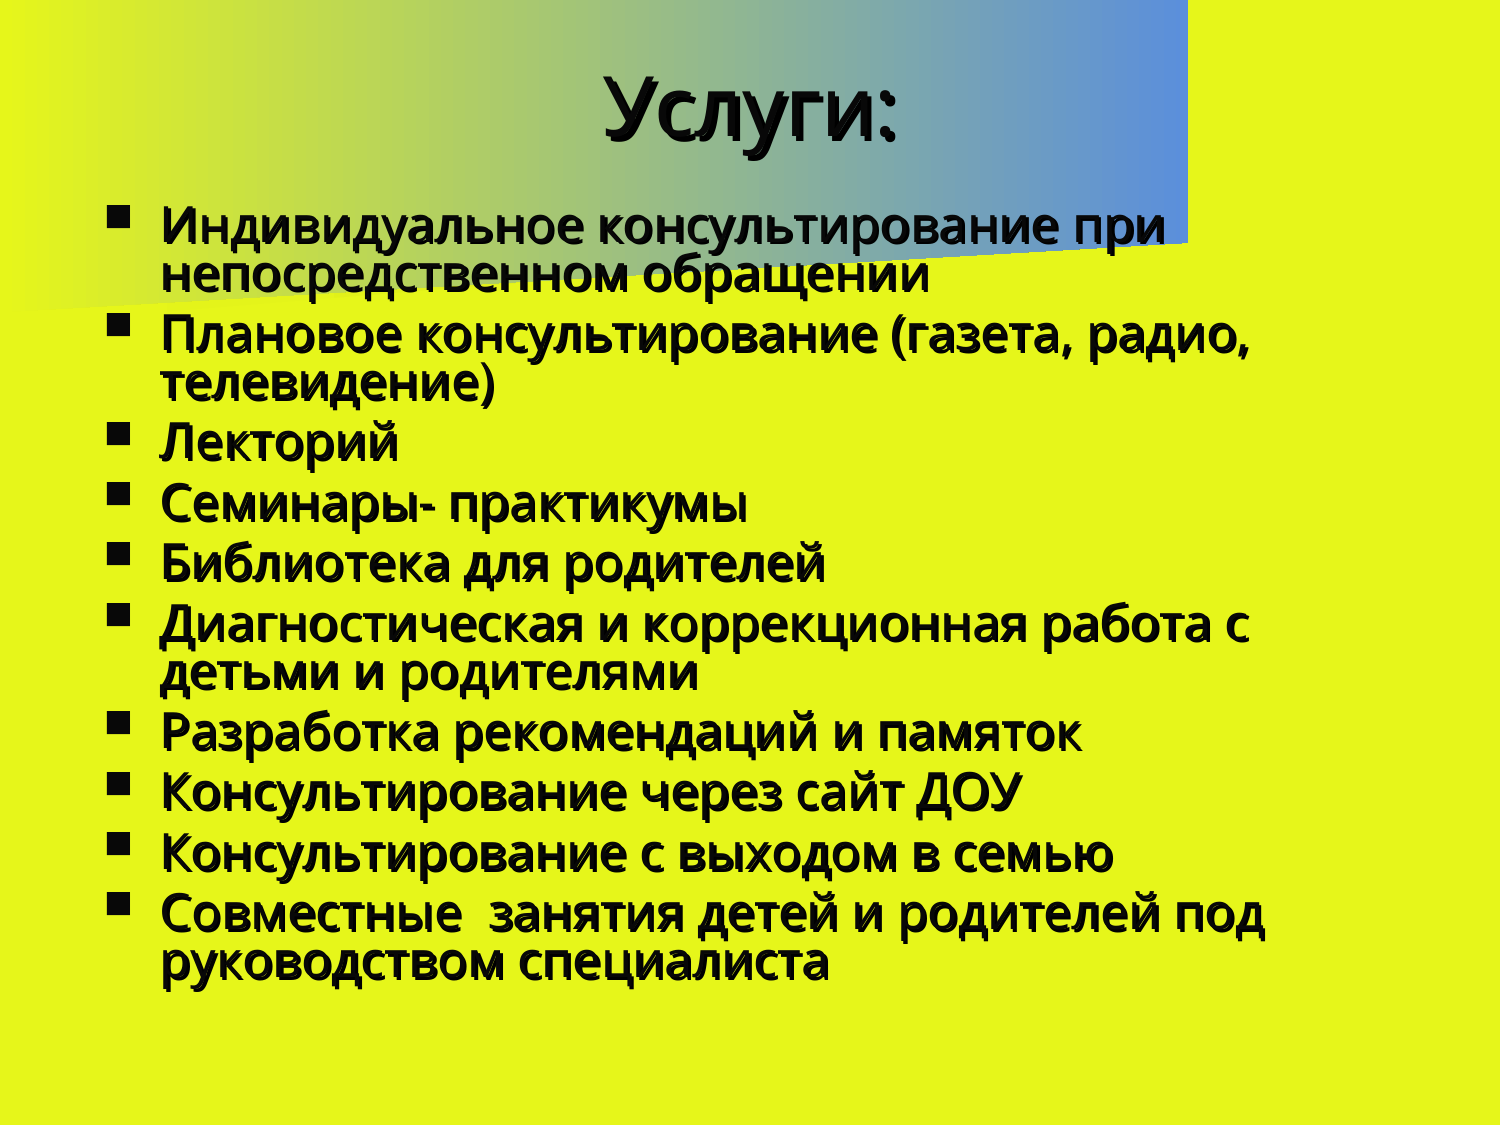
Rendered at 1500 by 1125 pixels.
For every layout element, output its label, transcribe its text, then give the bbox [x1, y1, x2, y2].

title Услуги: [75, 45, 1426, 161]
list Индивидуальное консультирование при непосредственном обращении Плановое консультирование (газета, радио, телевидение) Лекторий Семинары- практикумы Библиотека для родителей Диагностическая и коррекционная работа с детьми и родителями Разработка рекомендаций и памяток Консультирование через сайт ДОУ Консультирование с выходом в семью Совместные занятия детей и родителей под руководством специалиста [88, 196, 1439, 995]
